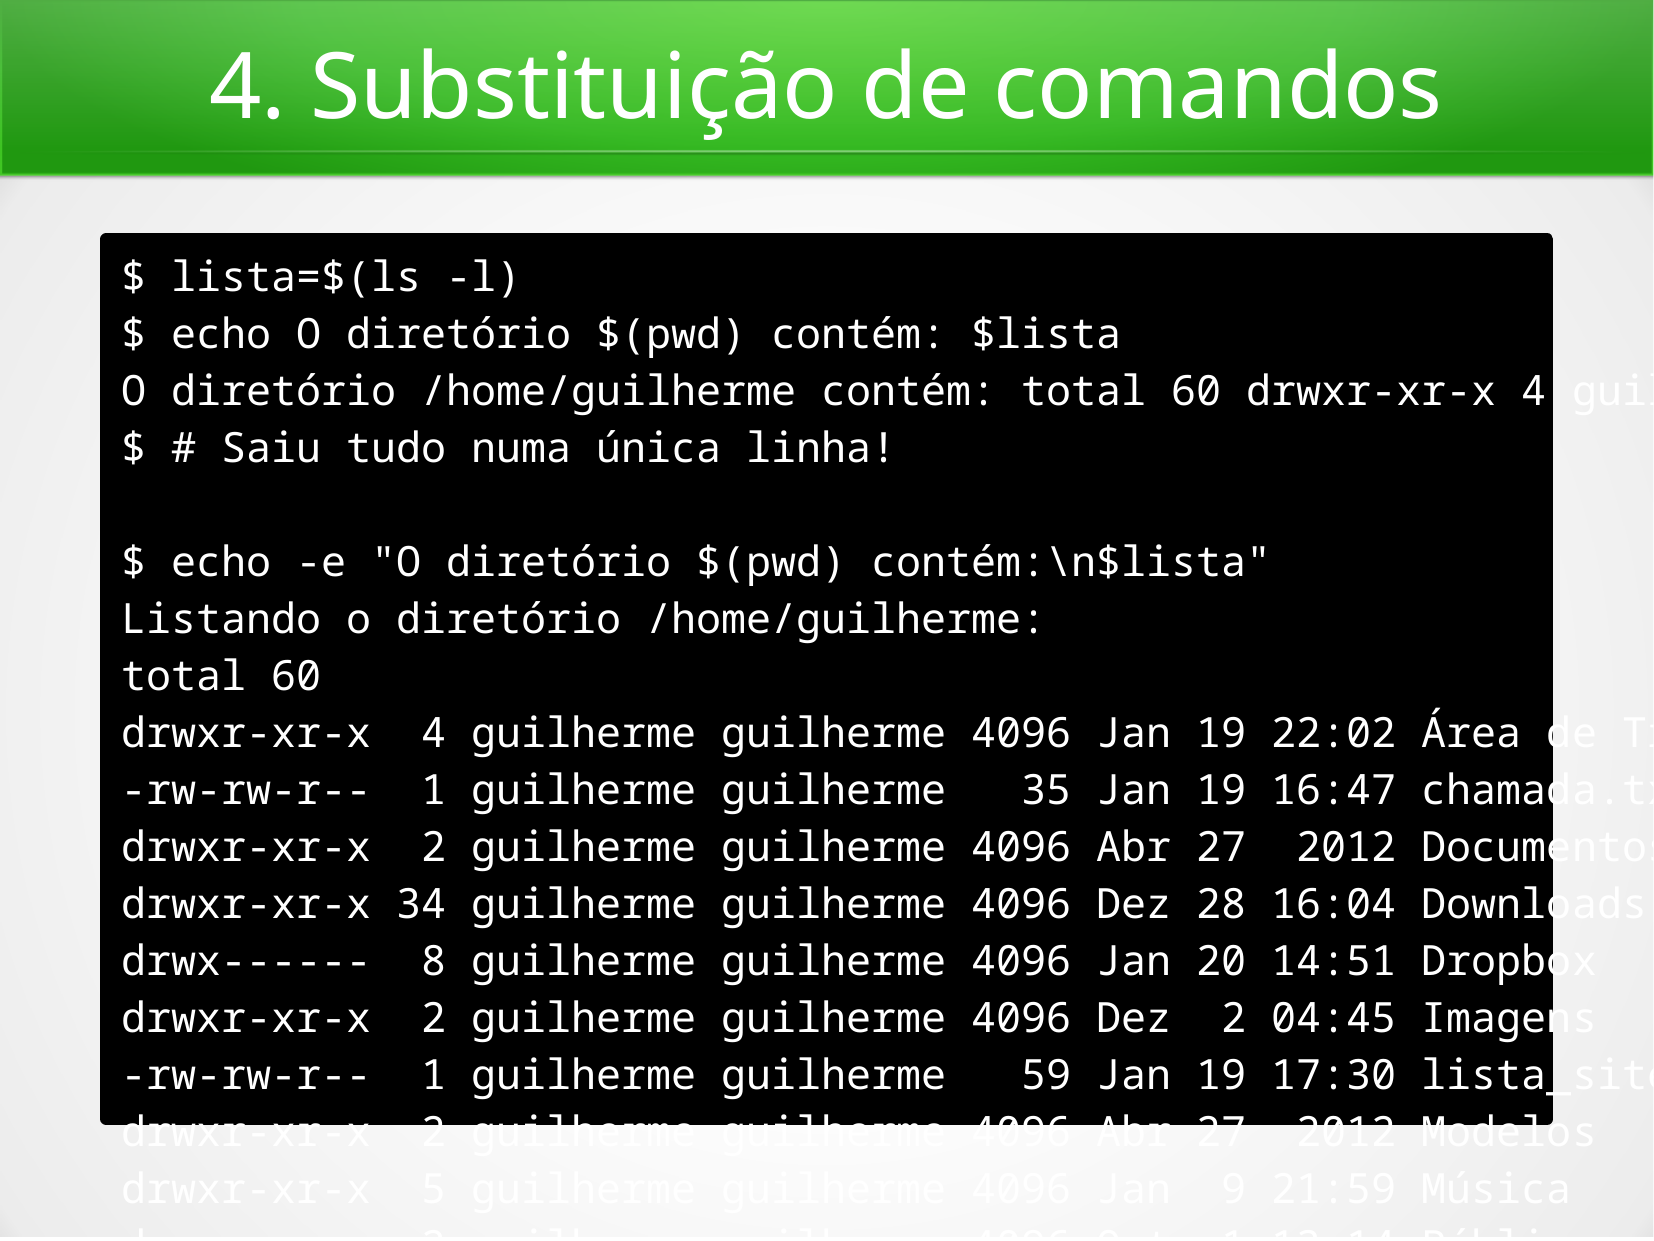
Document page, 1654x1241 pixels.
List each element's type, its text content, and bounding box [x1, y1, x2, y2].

title 4. Substituição de comandos [82, 11, 1571, 154]
picture [1028, 1233, 1039, 1237]
picture [1429, 1233, 1439, 1237]
picture [1103, 1233, 1114, 1237]
picture [0, 0, 1654, 1237]
text_box $ lista=$(ls -l) $ echo O diretório $(pwd) contém: $lista O diretório /home/guilherme contém: total 60 drwxr-xr-x 4 guilherme guilherme 4096 Jan 19 22:02 Área de Trabalho -rw-rw-r-- 1 guilherme guilherme 35 Jan 19 16:47 chamada.txt drwxr-xr-x 2 guilherme guilherme 4096 Abr 27 2012 Documentos drwxr-xr-x 34 guilherme guilherme 4096 Dez 28 16:04 Downloads drwx------ 8 guilherme guilherme 4096 Jan 20 14:51 Dropbox drwxr-xr-x 2 guilherme guilherme 4096 Dez 2 04:45 Imagens -rw-rw-r-- 1 guilherme guilherme 59 Jan 19 17:30 lista_sites drwxr-xr-x 2 guilherme guilherme 4096 Abr 27 2012 Modelos drwxr-xr-x 5 guilherme guilherme 4096 Jan 9 21:59 Música drwxr-xr-x 2 guilherme guilherme 4096 Out 1 13:14 Público -rw-r--r-- 1 guilherme guilherme 2100 Mai 24 2012 realoc_uids.py.old drwxrwxr-x 4 guilherme guilherme 4096 Jun 3 2012 repos drwxr-xr-x 2 guilherme guilherme 4096 Abr 27 2012 Vídeos drwxrwxr-x 3 guilherme guilherme 4096 Mai 18 2012 vpn_lncc -rw-rw-r-- 1 guilherme guilherme 1780 Mai 8 2012 yt_downloader.pl $ # Saiu tudo numa única linha! $ echo -e "O diretório $(pwd) contém:\n$lista" Listando o diretório /home/guilherme: total 60 drwxr-xr-x 4 guilherme guilherme 4096 Jan 19 22:02 Área de Trabalho -rw-rw-r-- 1 guilherme guilherme 35 Jan 19 16:47 chamada.txt drwxr-xr-x 2 guilherme guilherme 4096 Abr 27 2012 Documentos drwxr-xr-x 34 guilherme guilherme 4096 Dez 28 16:04 Downloads drwx------ 8 guilherme guilherme 4096 Jan 20 14:51 Dropbox drwxr-xr-x 2 guilherme guilherme 4096 Dez 2 04:45 Imagens -rw-rw-r-- 1 guilherme guilherme 59 Jan 19 17:30 lista_sites drwxr-xr-x 2 guilherme guilherme 4096 Abr 27 2012 Modelos drwxr-xr-x 5 guilherme guilherme 4096 Jan 9 21:59 Música drwxr-xr-x 2 guilherme guilherme 4096 Out 1 13:14 Público drwxrwxr-x 4 guilherme guilherme 4096 Jun 3 2012 repos drwxr-xr-x 2 guilherme guilherme 4096 Abr 27 2012 Vídeos drwxrwxr-x 3 guilherme guilherme 4096 Mai 18 2012 vpn_lncc [106, 239, 1548, 1120]
